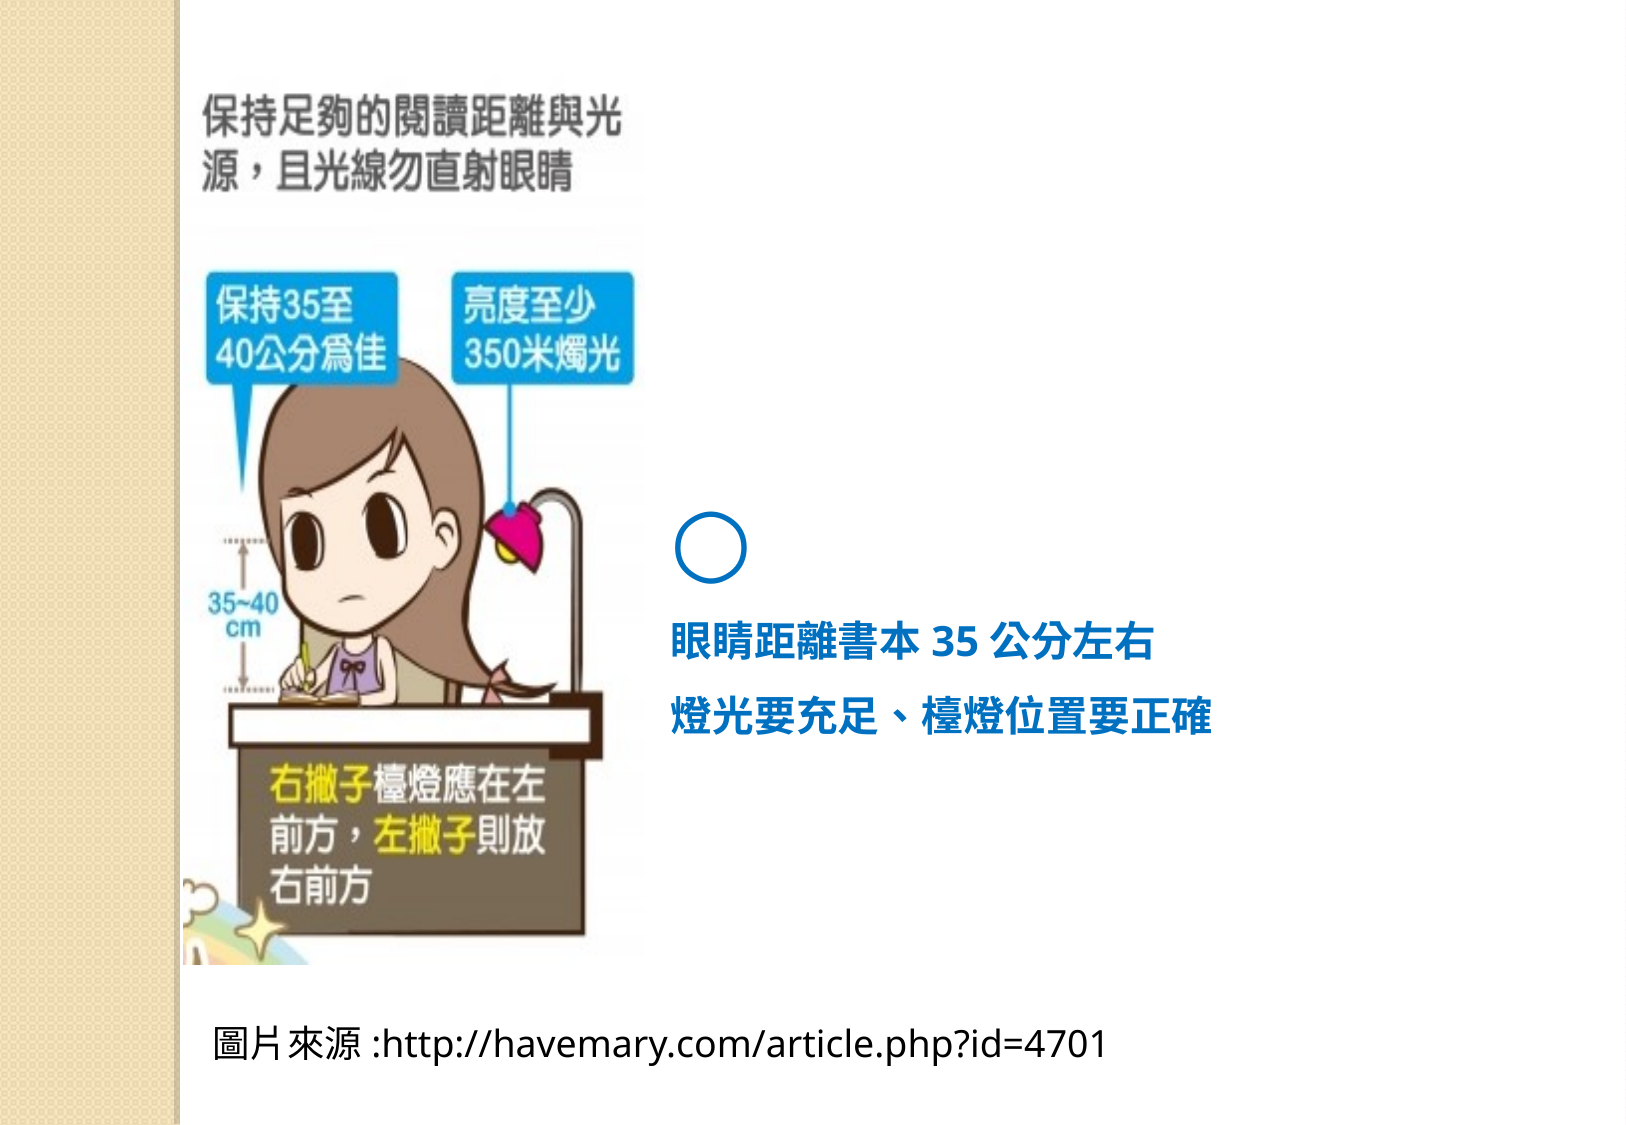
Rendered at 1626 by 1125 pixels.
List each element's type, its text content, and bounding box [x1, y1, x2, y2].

text_box 圖片來源:http://havemary.com/article.php?id=4701 [197, 1012, 1126, 1072]
text_box ○ 眼睛距離書本35公分左右 燈光要充足、檯燈位置要正確 [655, 335, 1625, 895]
picture [183, 75, 645, 965]
